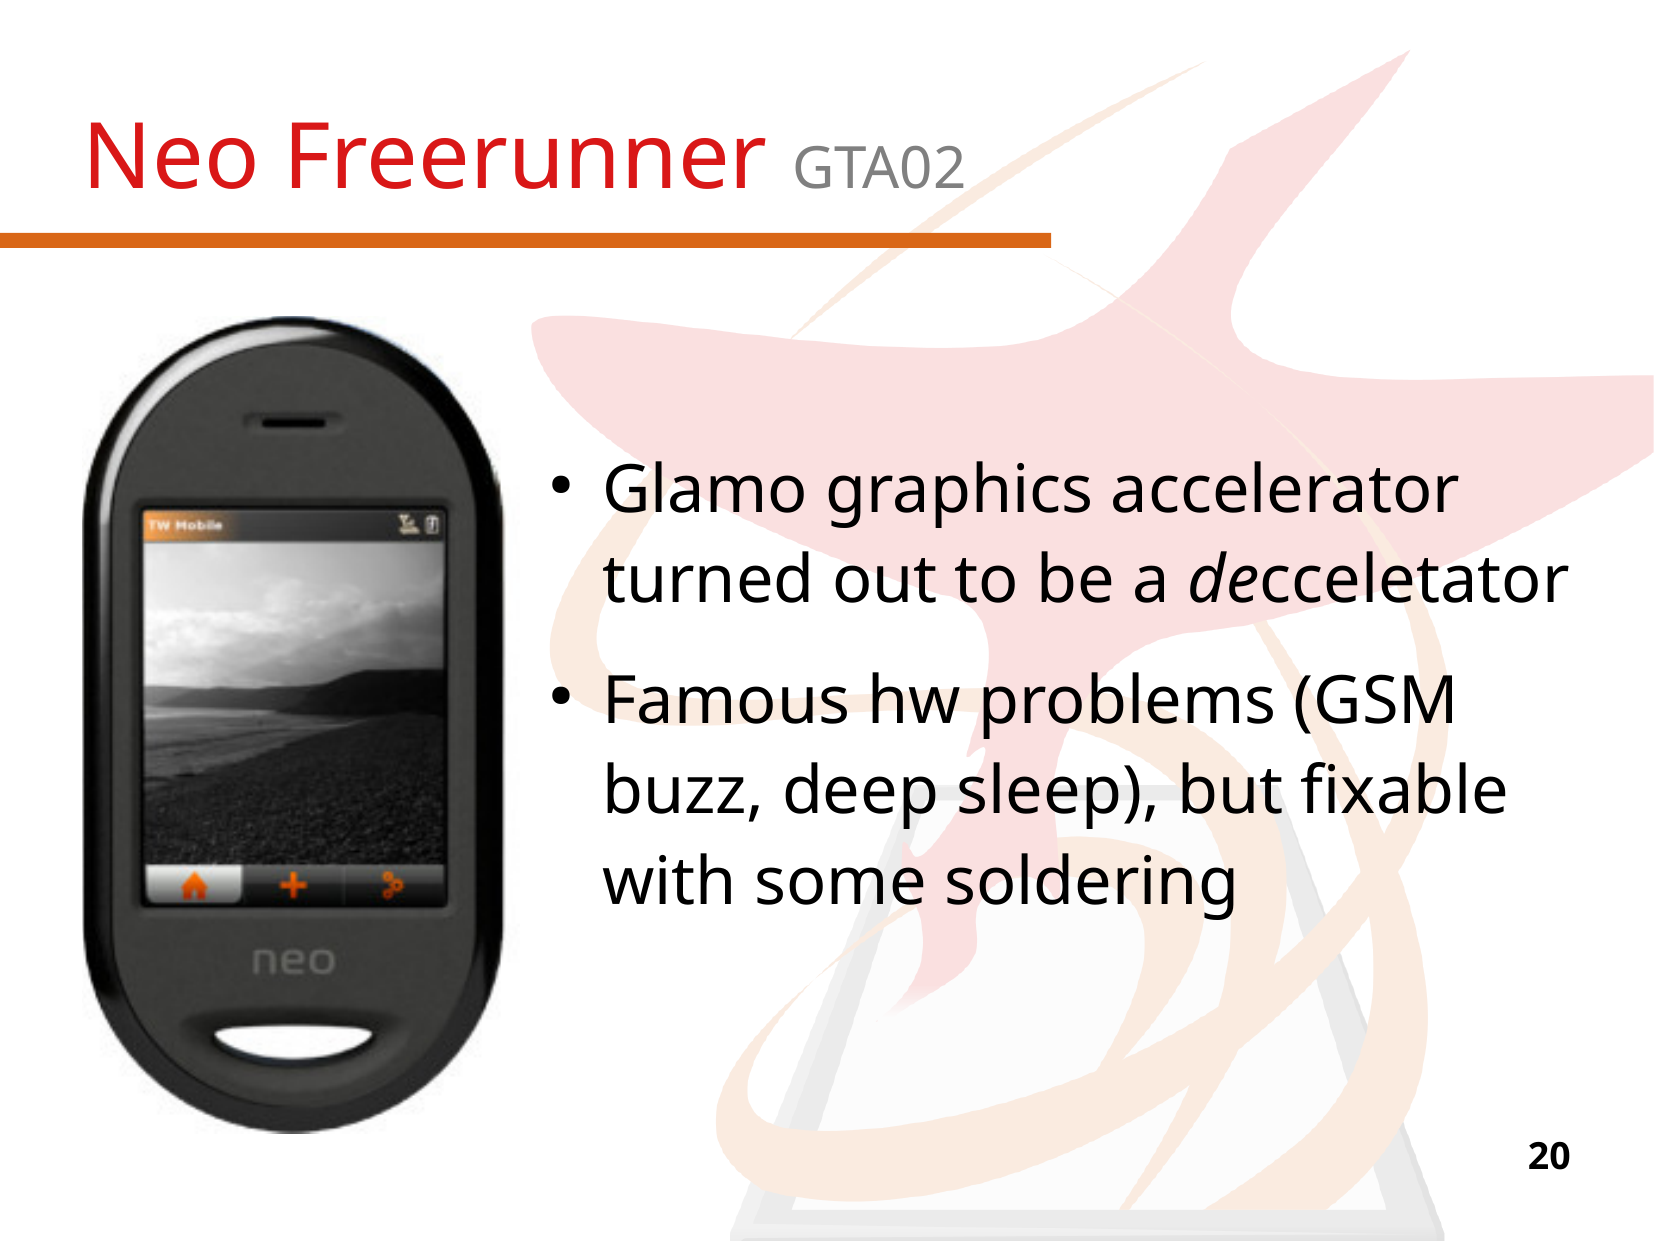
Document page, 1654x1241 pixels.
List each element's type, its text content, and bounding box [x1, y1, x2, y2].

picture [82, 316, 520, 1134]
title Neo Freerunner GTA02 [82, 49, 1571, 257]
list Glamo graphics accelerator turned out to be a decceletator Famous hw problems (GSM buzz, deep sleep), but fixable with some soldering [531, 290, 1571, 1075]
picture [531, 49, 1654, 1241]
